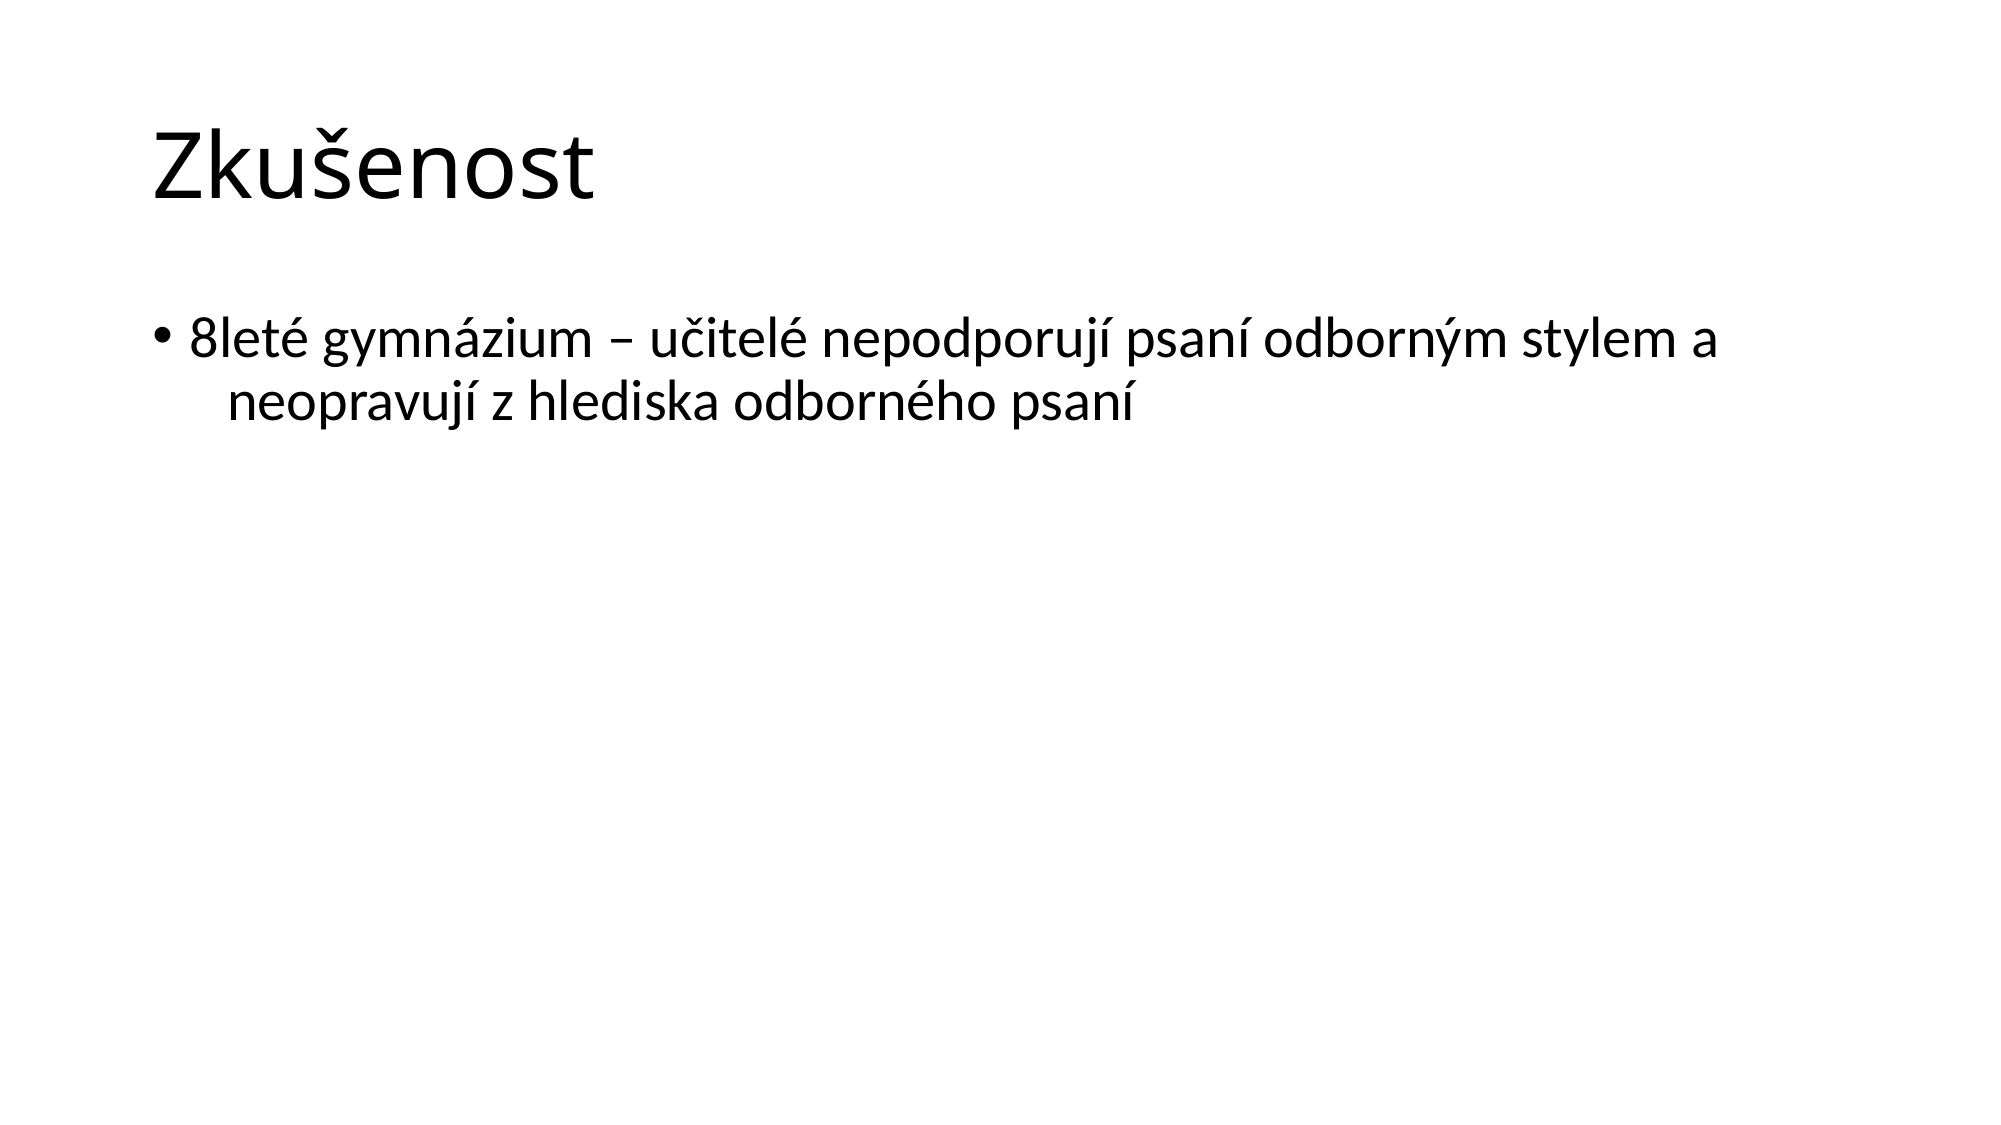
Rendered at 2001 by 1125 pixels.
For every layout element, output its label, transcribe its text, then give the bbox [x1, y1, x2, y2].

list 8leté gymnázium – učitelé nepodporují psaní odborným stylem a neopravují z hlediska odborného psaní [137, 299, 1863, 1014]
title Zkušenost [137, 59, 1863, 278]
